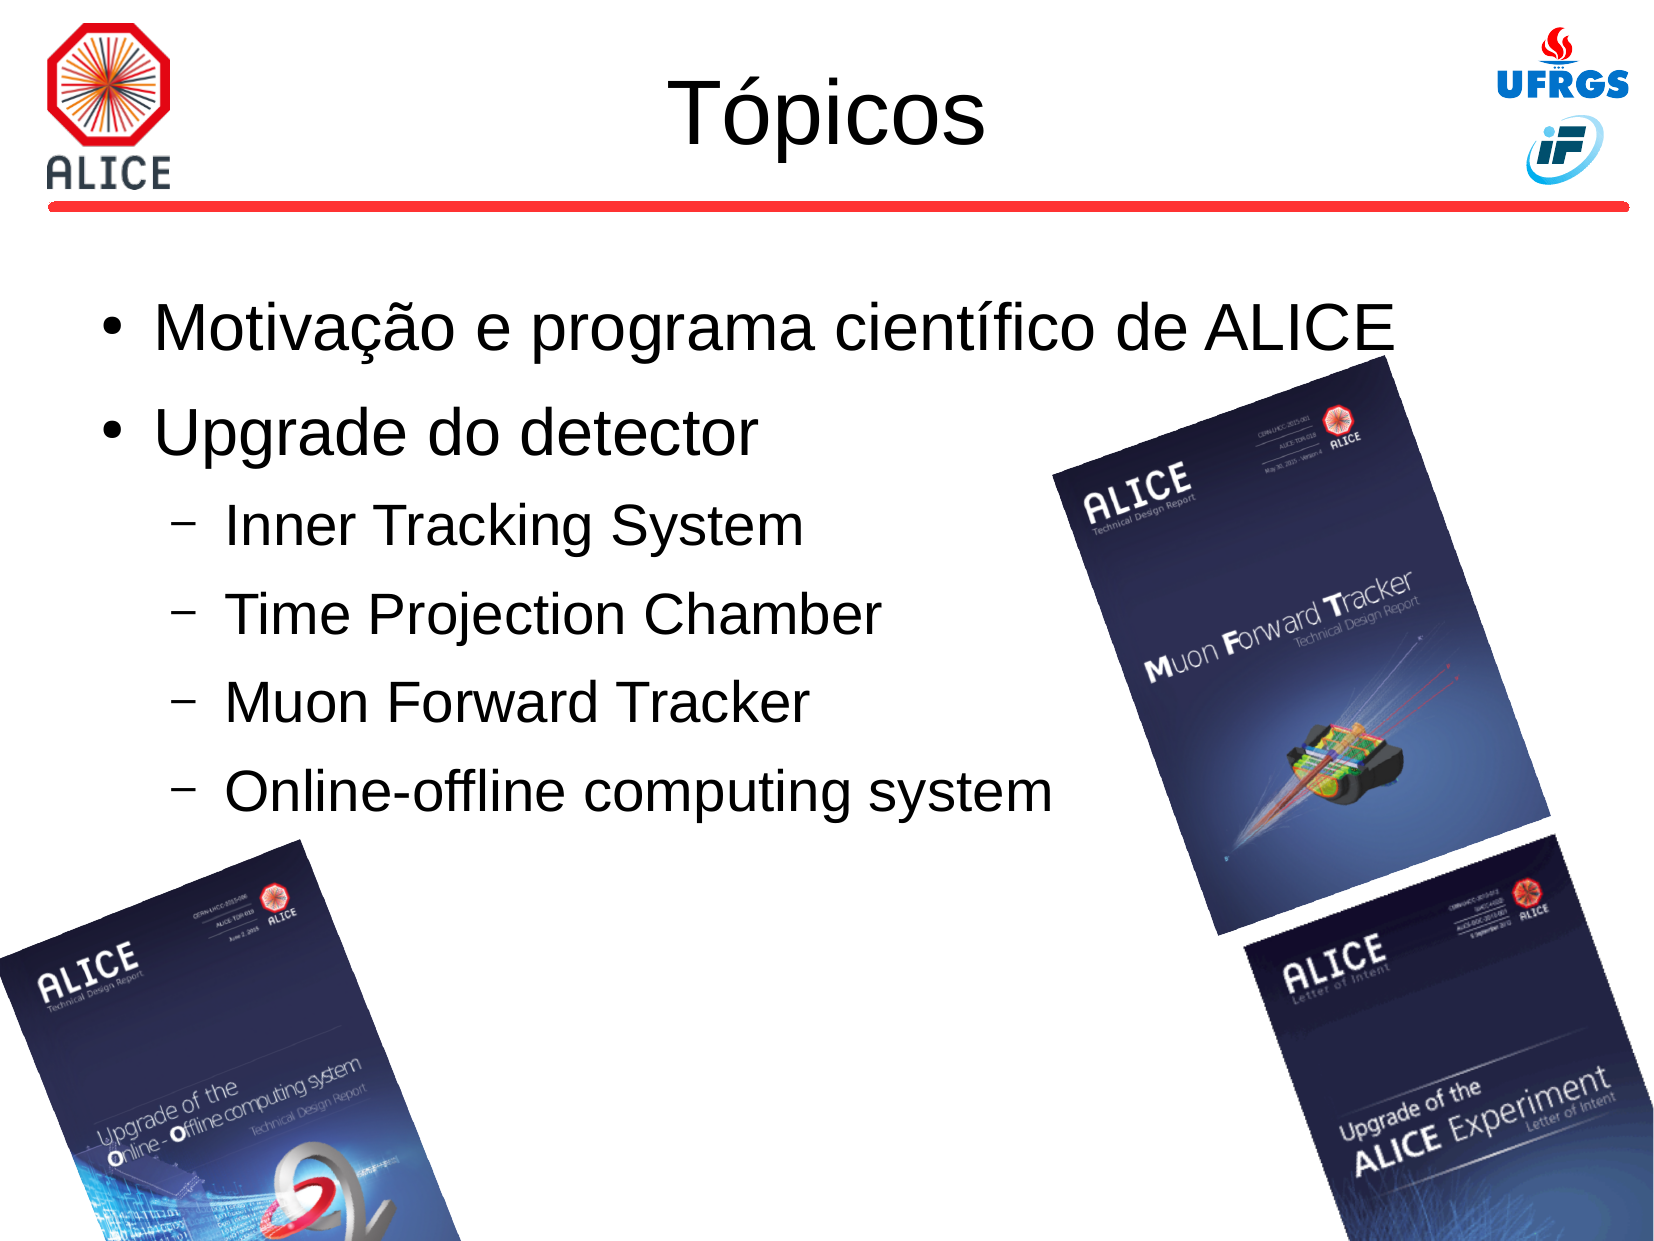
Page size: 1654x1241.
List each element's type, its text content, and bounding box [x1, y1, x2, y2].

picture [1542, 176, 1558, 185]
picture [1051, 354, 1654, 1241]
picture [47, 23, 170, 190]
picture [1526, 153, 1531, 162]
picture [0, 838, 461, 1241]
title Tópicos [200, 49, 1453, 178]
list Motivação e programa científico de ALICE Upgrade do detector Inner Tracking System Time Projection Chamber Muon Forward Tracker Online-offline computing system [82, 290, 1571, 1099]
picture [1497, 27, 1629, 103]
